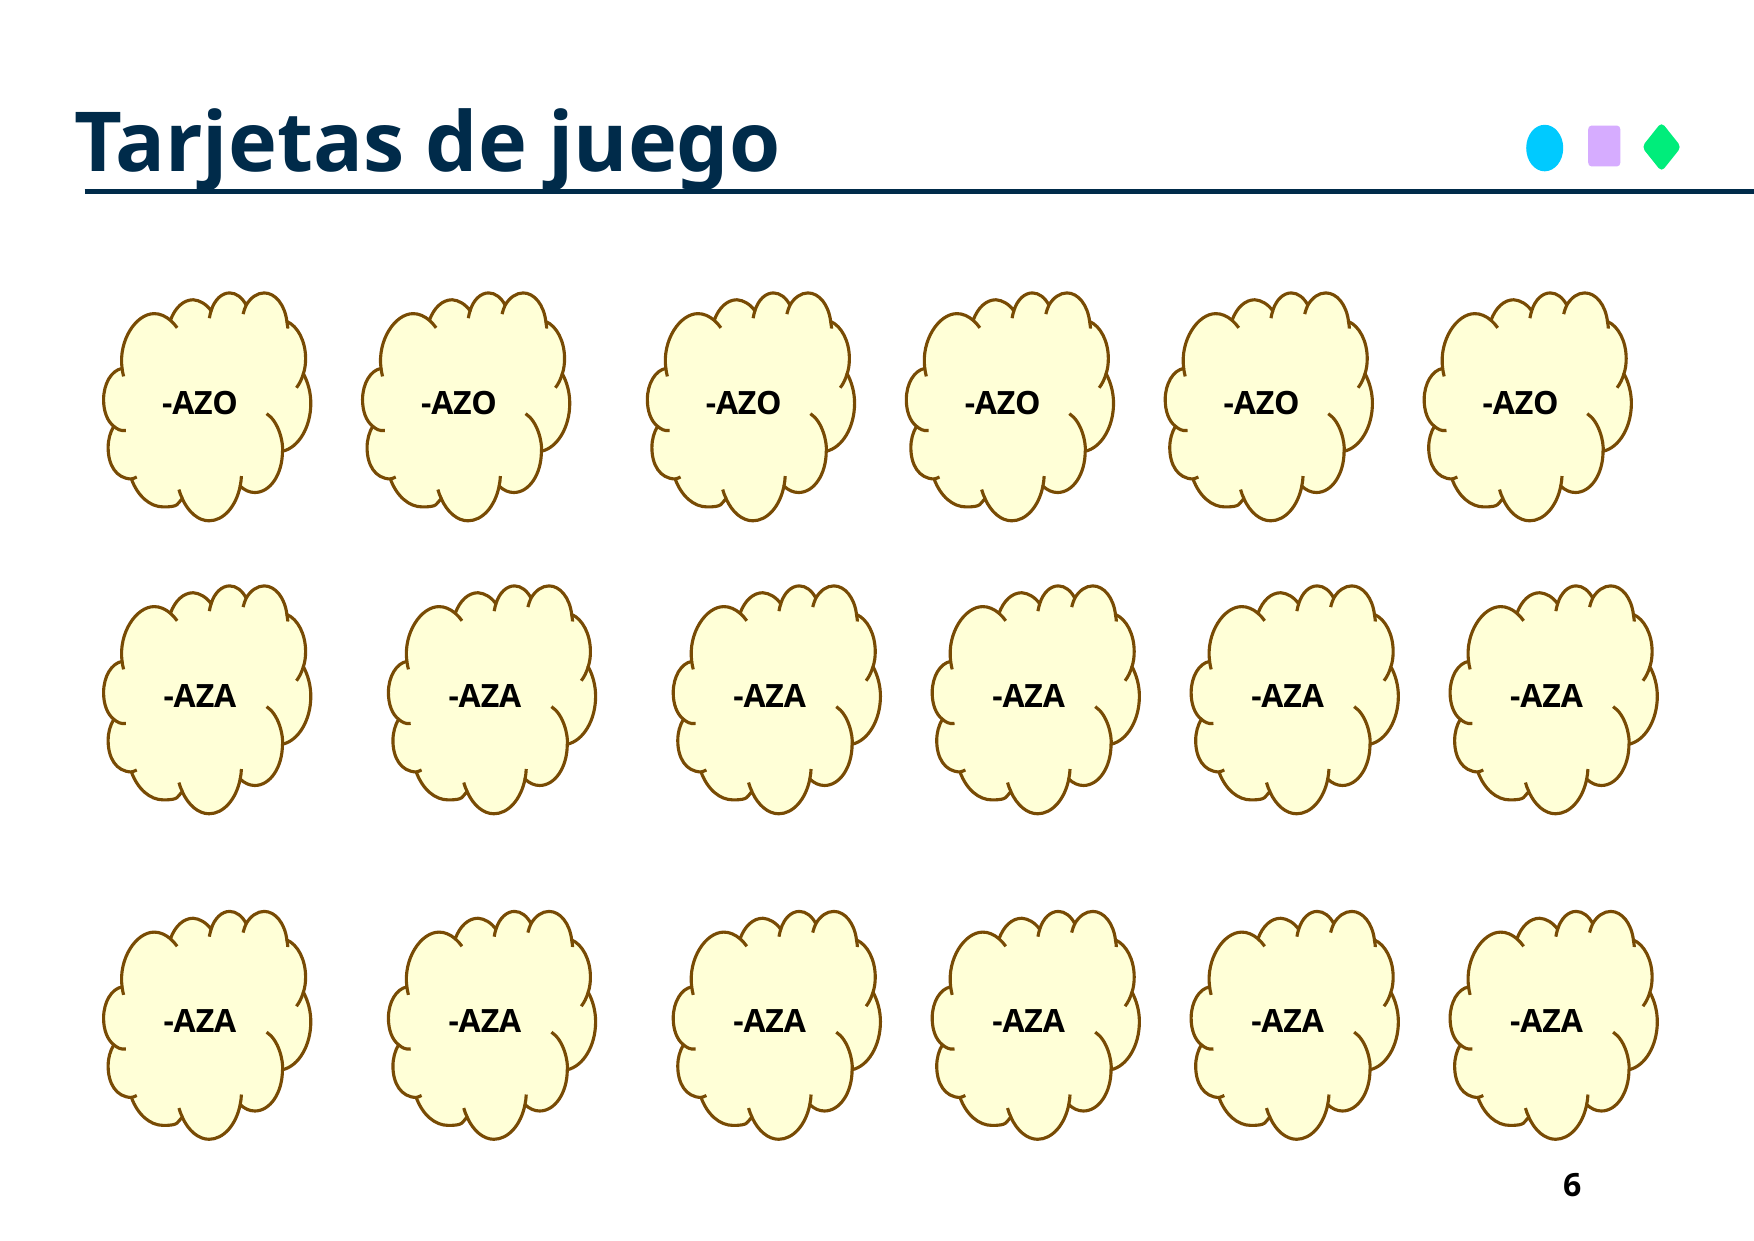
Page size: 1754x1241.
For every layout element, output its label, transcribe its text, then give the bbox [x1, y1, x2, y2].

text_box -AZO [362, 292, 570, 521]
text_box -AZA [932, 911, 1140, 1140]
text_box -AZA [388, 911, 596, 1140]
text_box -AZO [647, 292, 855, 521]
text_box -AZA [103, 911, 311, 1140]
text_box -AZO [103, 292, 311, 521]
text_box -AZO [906, 292, 1114, 521]
text_box -AZA [103, 585, 311, 814]
text_box -AZA [1191, 585, 1399, 814]
text_box -AZA [388, 585, 596, 814]
text_box -AZO [1165, 292, 1373, 521]
text_box -AZA [1450, 585, 1658, 814]
title Tarjetas de juego [74, 32, 1404, 196]
text_box -AZA [673, 911, 881, 1140]
text_box -AZA [932, 585, 1140, 814]
text_box -AZA [673, 585, 881, 814]
text_box -AZA [1450, 911, 1658, 1140]
text_box -AZA [1191, 911, 1399, 1140]
text_box -AZO [1424, 292, 1632, 521]
